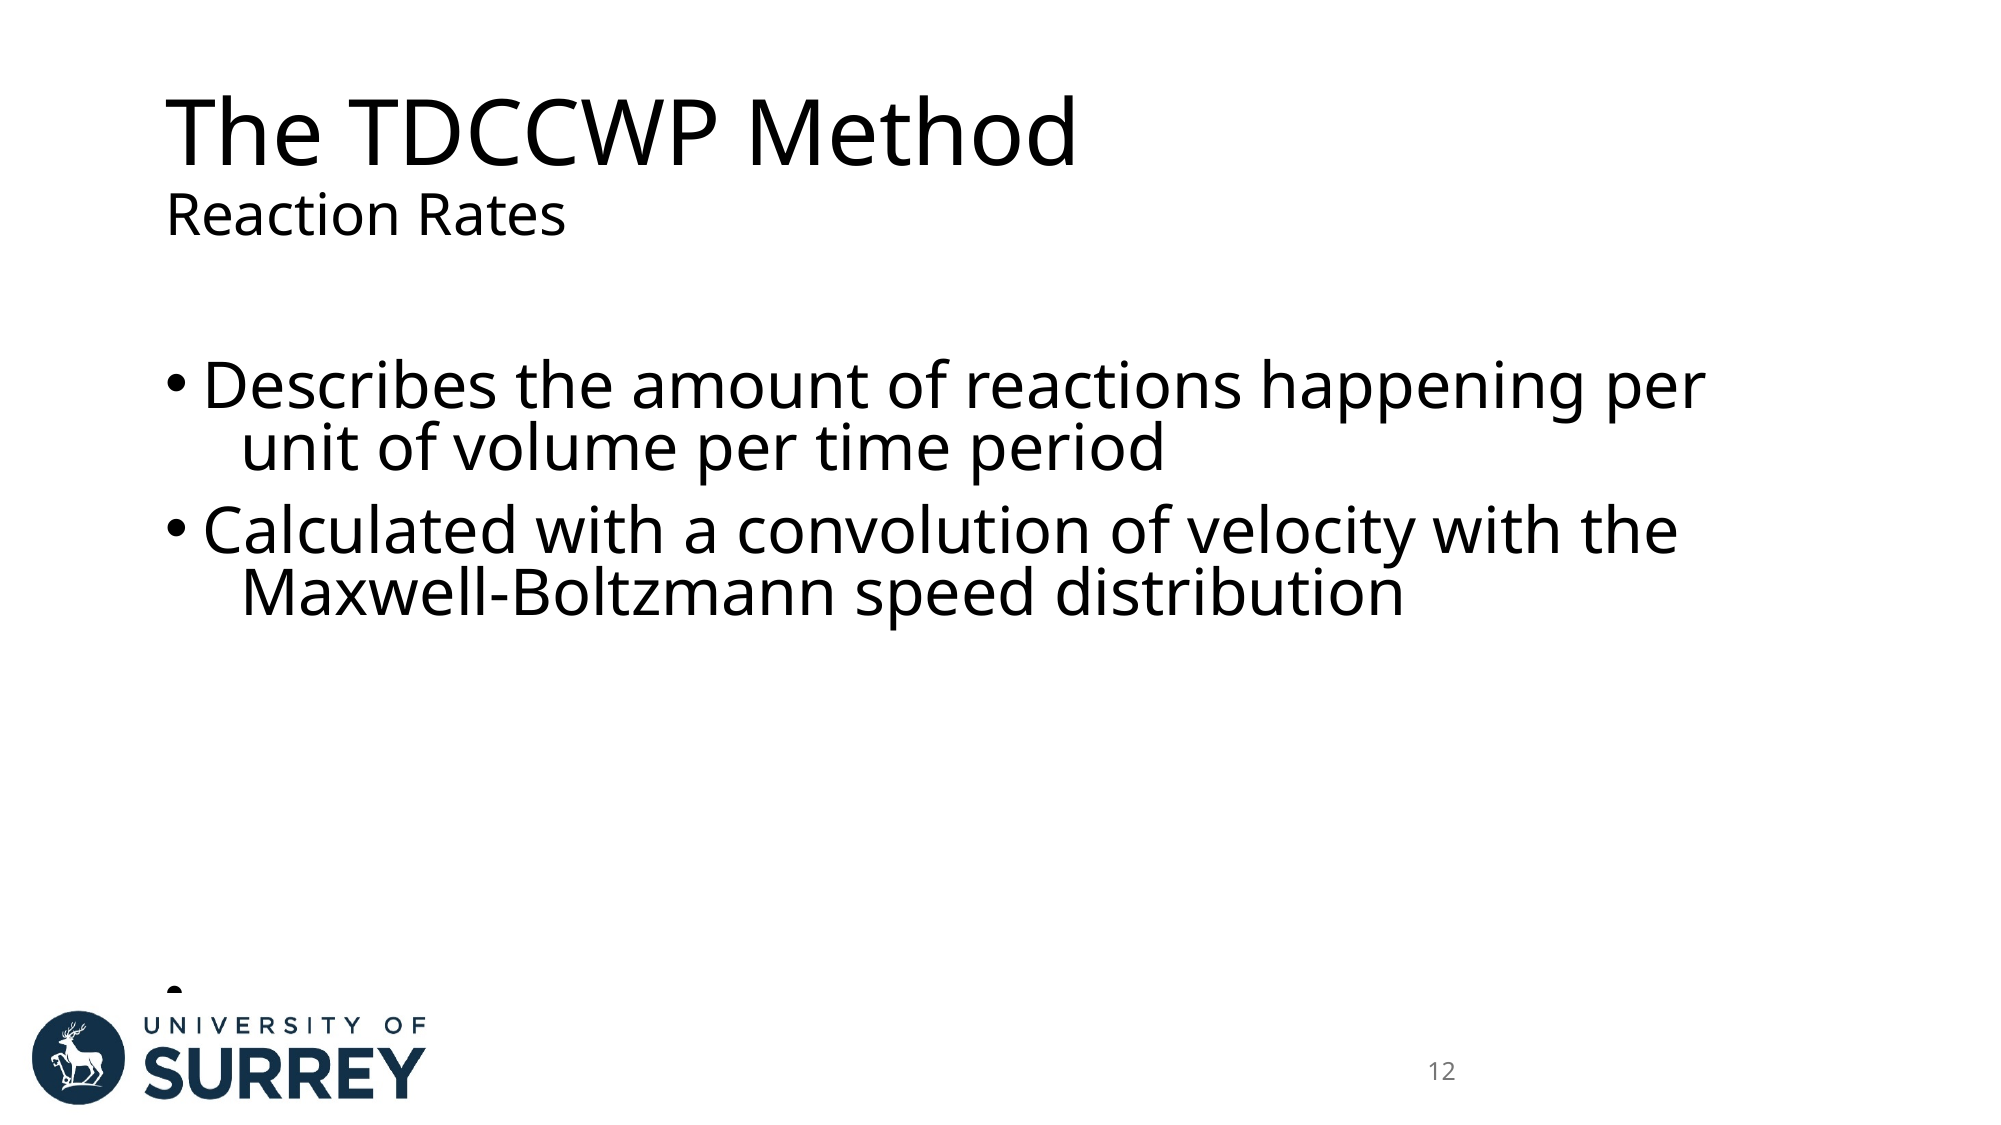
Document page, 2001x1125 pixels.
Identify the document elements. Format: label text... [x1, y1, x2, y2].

title The TDCCWP Method Reaction Rates [150, 69, 1851, 265]
picture [0, 993, 461, 1125]
text_box [1412, 1042, 1863, 1103]
list Describes the amount of reactions happening per unit of volume per time period Calculated with a convolution of velocity with the Maxwell-Boltzmann speed distribution [150, 351, 1851, 1125]
